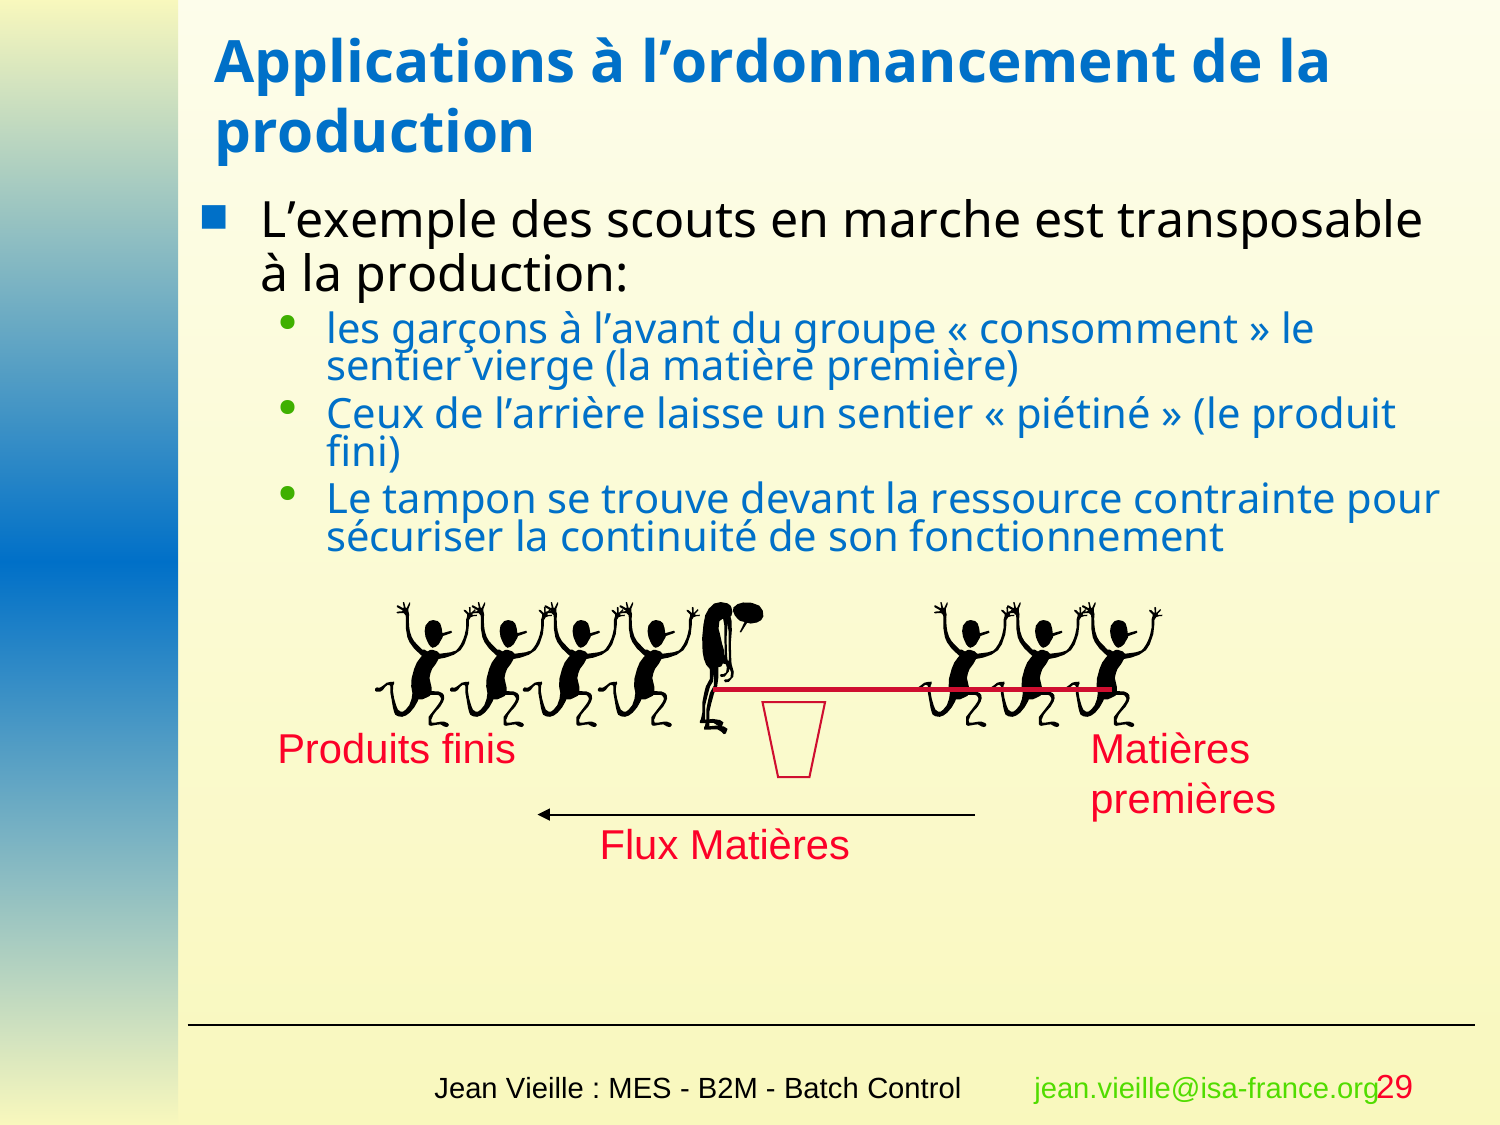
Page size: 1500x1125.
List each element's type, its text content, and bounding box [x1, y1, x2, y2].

text_box Produits finis [262, 714, 532, 781]
text_box Flux Matières [584, 809, 866, 876]
list L’exemple des scouts en marche est transposable à la production: les garçons à l’avant du groupe « consomment » le sentier vierge (la matière première) Ceux de l’arrière laisse un sentier « piétiné » (le produit fini) Le tampon se trouve devant la ressource contrainte pour sécuriser la continuité de son fonctionnement [189, 187, 1468, 1001]
picture [912, 602, 1163, 728]
picture [375, 602, 764, 735]
title Applications à l’ordonnancement de la production [199, 16, 1466, 172]
text_box Matières premières [1075, 714, 1292, 831]
